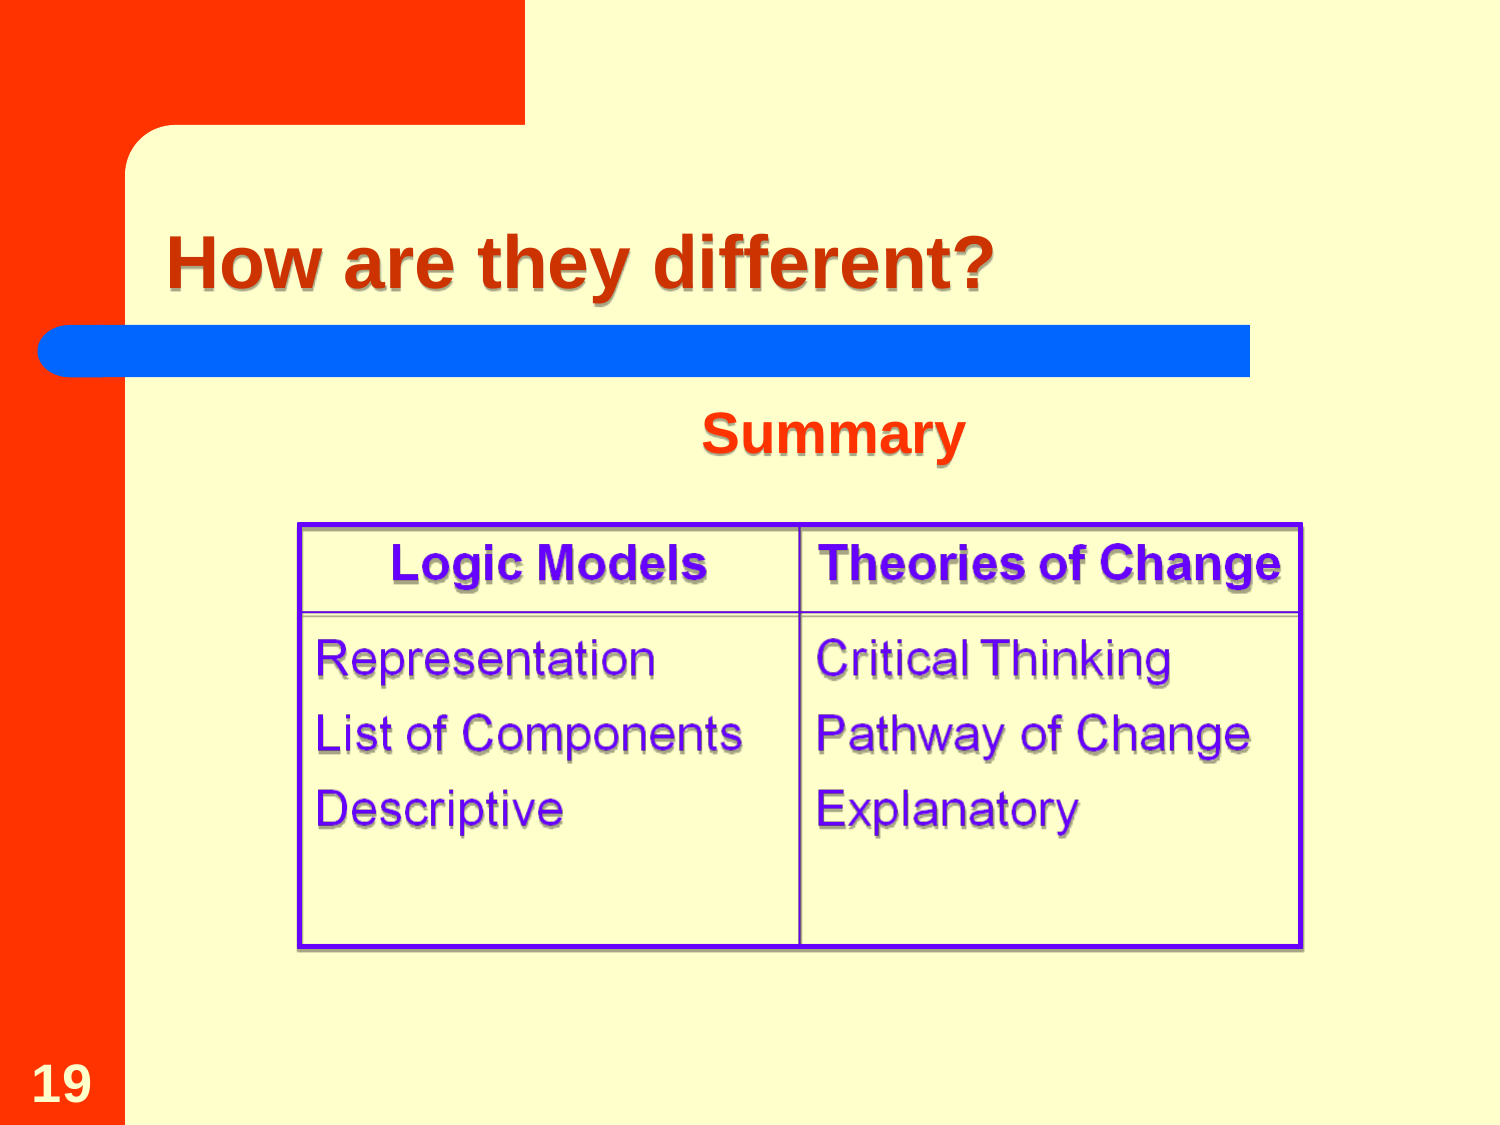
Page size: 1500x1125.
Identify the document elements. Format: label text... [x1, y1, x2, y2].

text_box [13, 1040, 111, 1121]
title How are they different? [150, 125, 1463, 313]
picture [283, 513, 1313, 958]
list Summary [150, 387, 1463, 1001]
